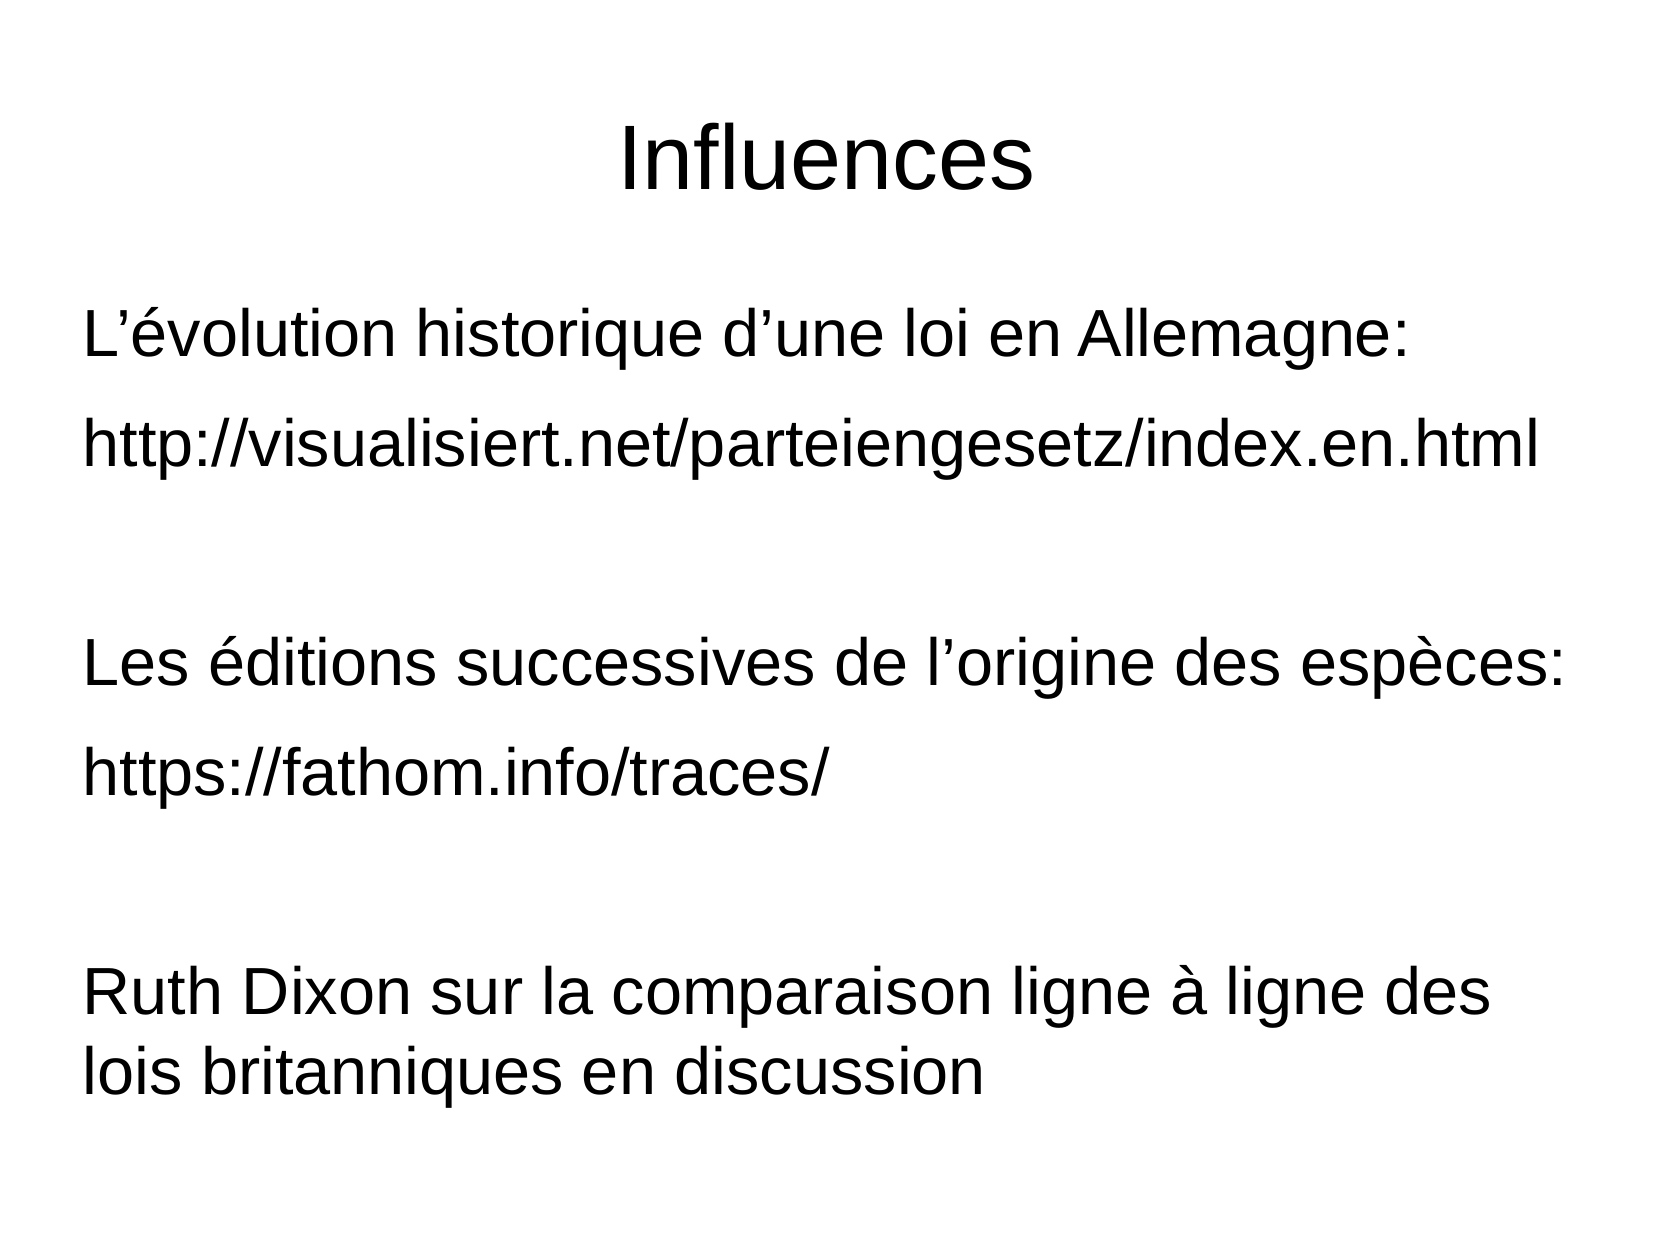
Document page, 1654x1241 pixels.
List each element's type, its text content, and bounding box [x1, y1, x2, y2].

title Influences [82, 49, 1571, 257]
list L’évolution historique d’une loi en Allemagne: http://visualisiert.net/parteiengesetz/index.en.html Les éditions successives de l’origine des espèces: https://fathom.info/traces/ Ruth Dixon sur la comparaison ligne à ligne des lois britanniques en discussion [82, 290, 1571, 1109]
